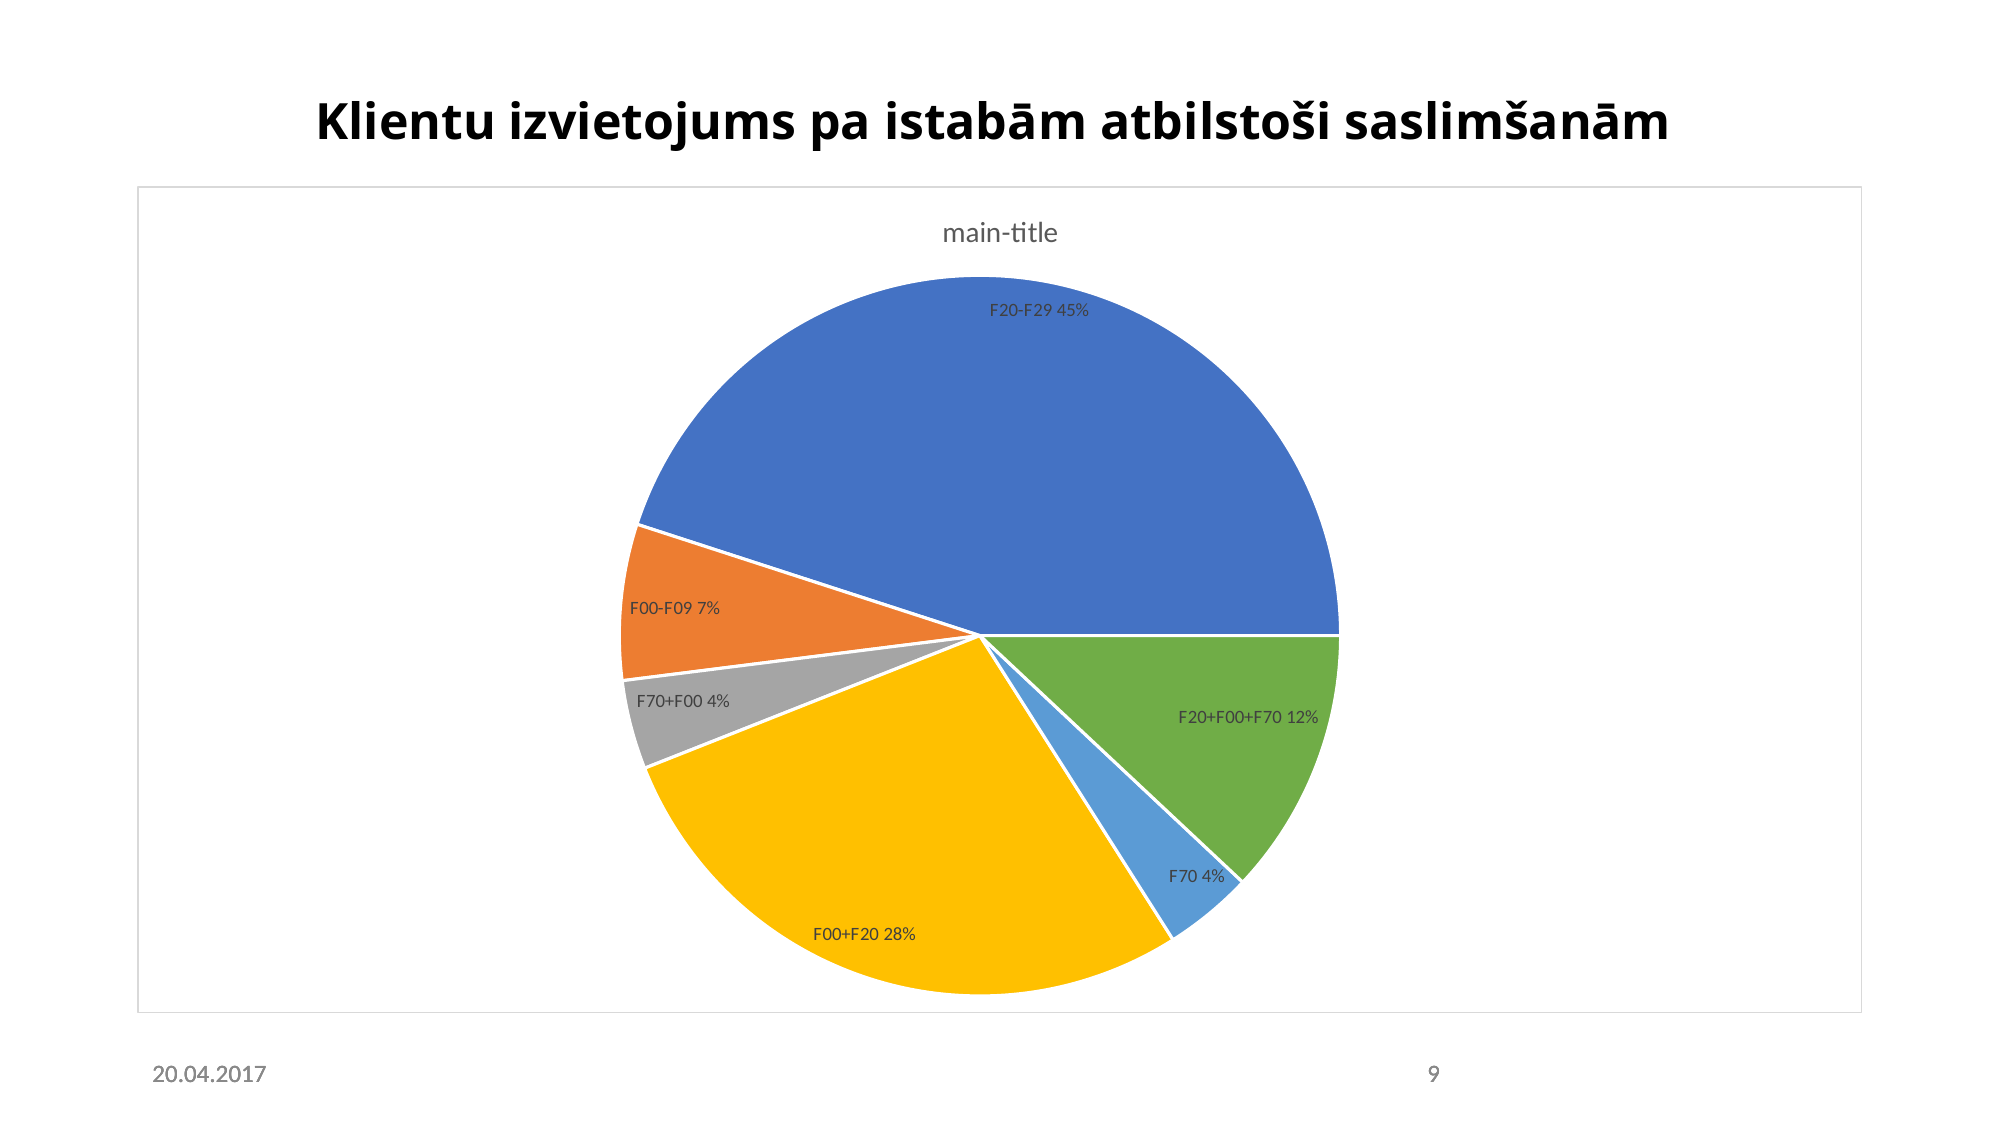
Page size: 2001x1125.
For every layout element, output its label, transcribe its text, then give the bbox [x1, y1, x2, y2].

text_box [1412, 1042, 1863, 1103]
text_box 20.04.2017 [137, 1042, 588, 1103]
title Klientu izvietojums pa istabām atbilstoši saslimšanām [137, 59, 1863, 186]
chart [137, 186, 1863, 1014]
